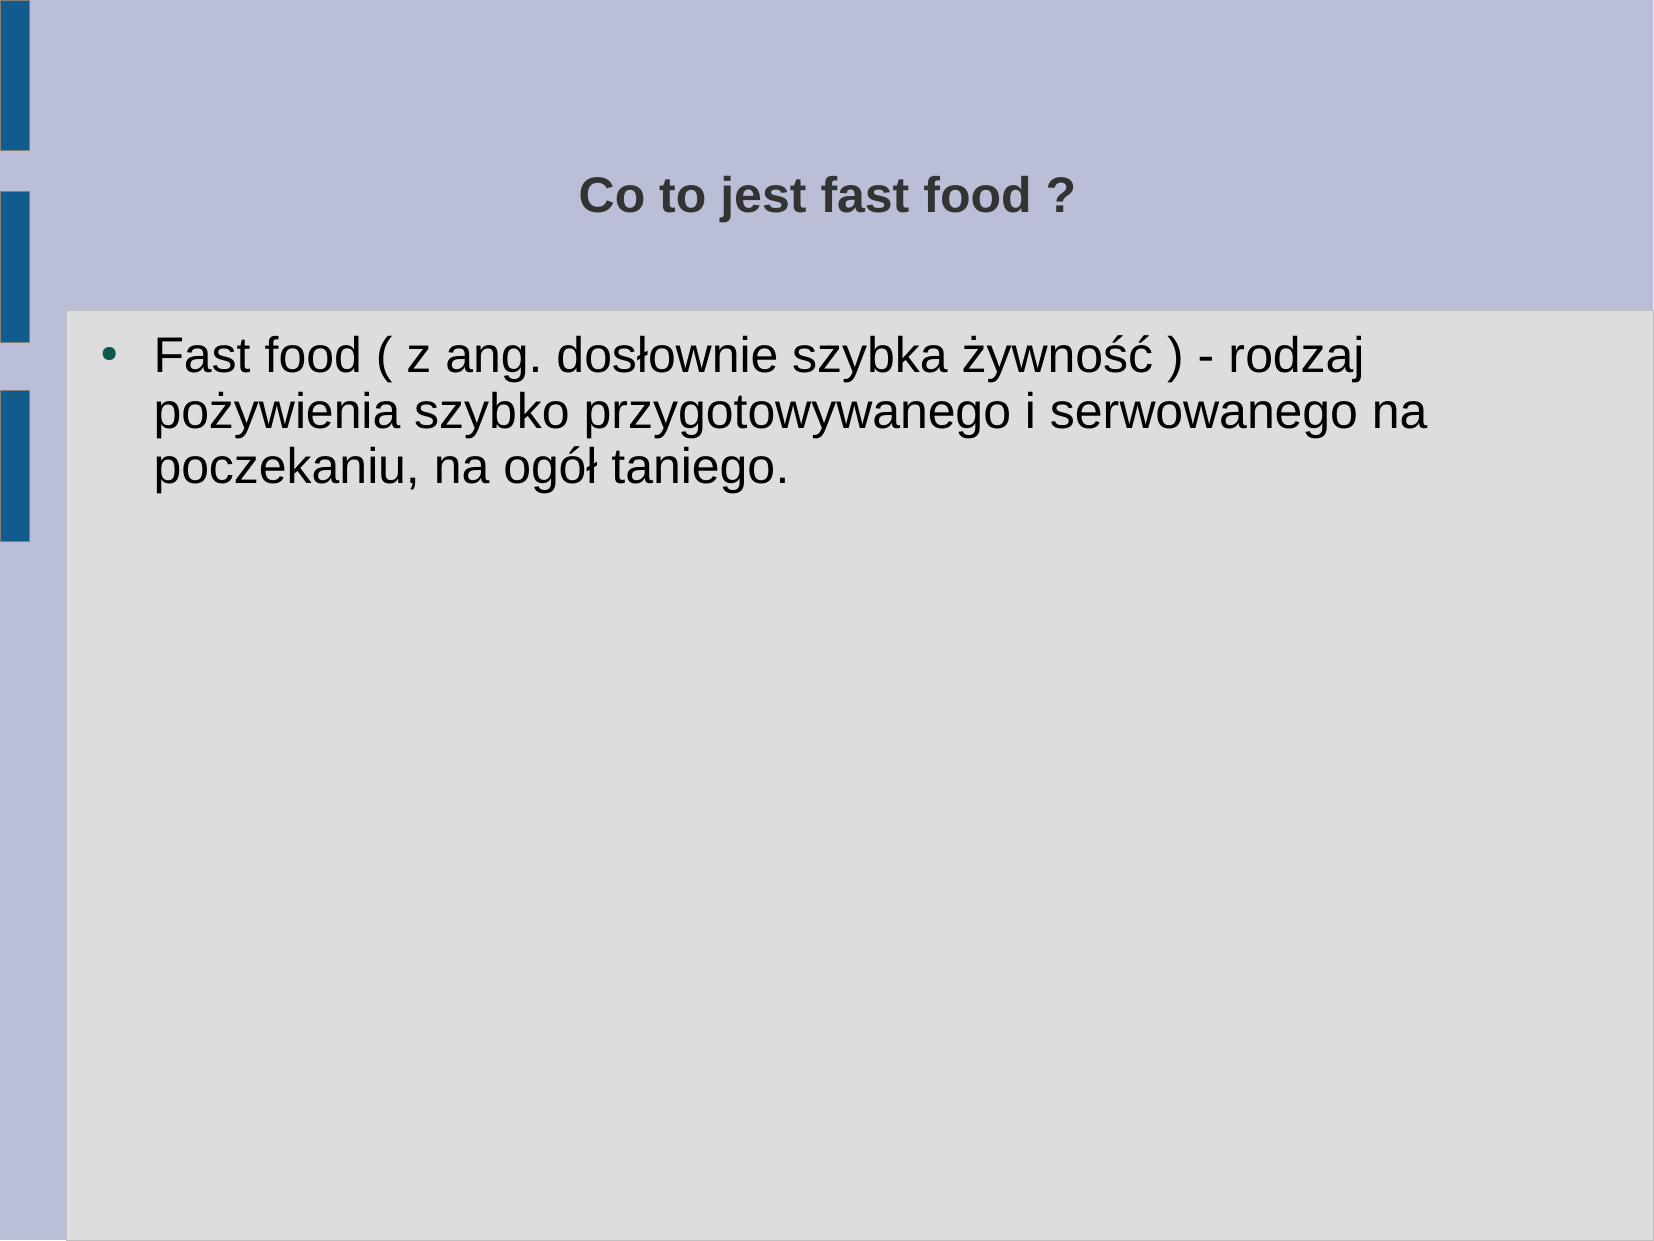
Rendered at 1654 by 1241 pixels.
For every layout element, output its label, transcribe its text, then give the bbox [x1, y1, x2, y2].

list Fast food ( z ang. dosłownie szybka żywność ) - rodzaj pożywienia szybko przygotowywanego i serwowanego na poczekaniu, na ogół taniego. [82, 327, 1571, 1146]
title Co to jest fast food ? [121, 91, 1534, 299]
